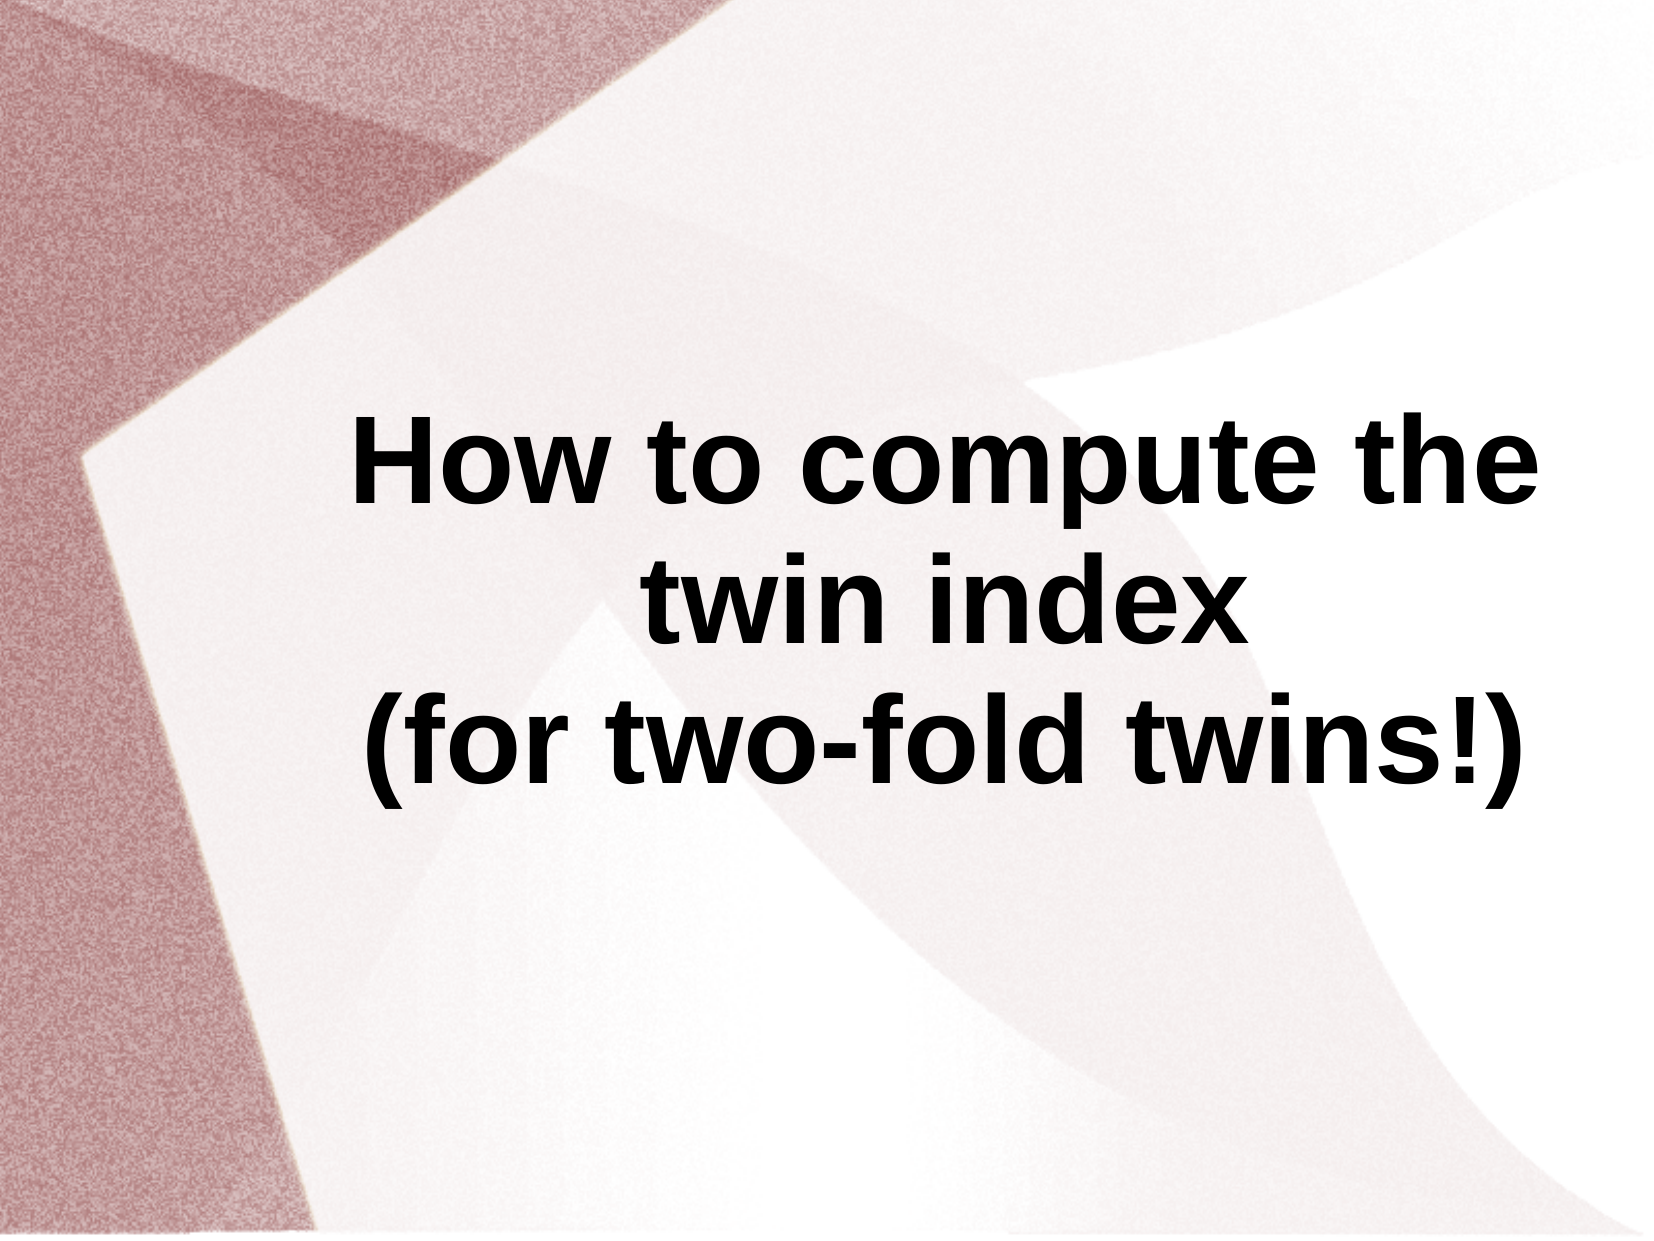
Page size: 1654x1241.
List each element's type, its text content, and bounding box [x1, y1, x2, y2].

picture [0, 0, 1654, 1241]
subtitle How to compute the twin index (for two-fold twins!) [316, 315, 1575, 886]
